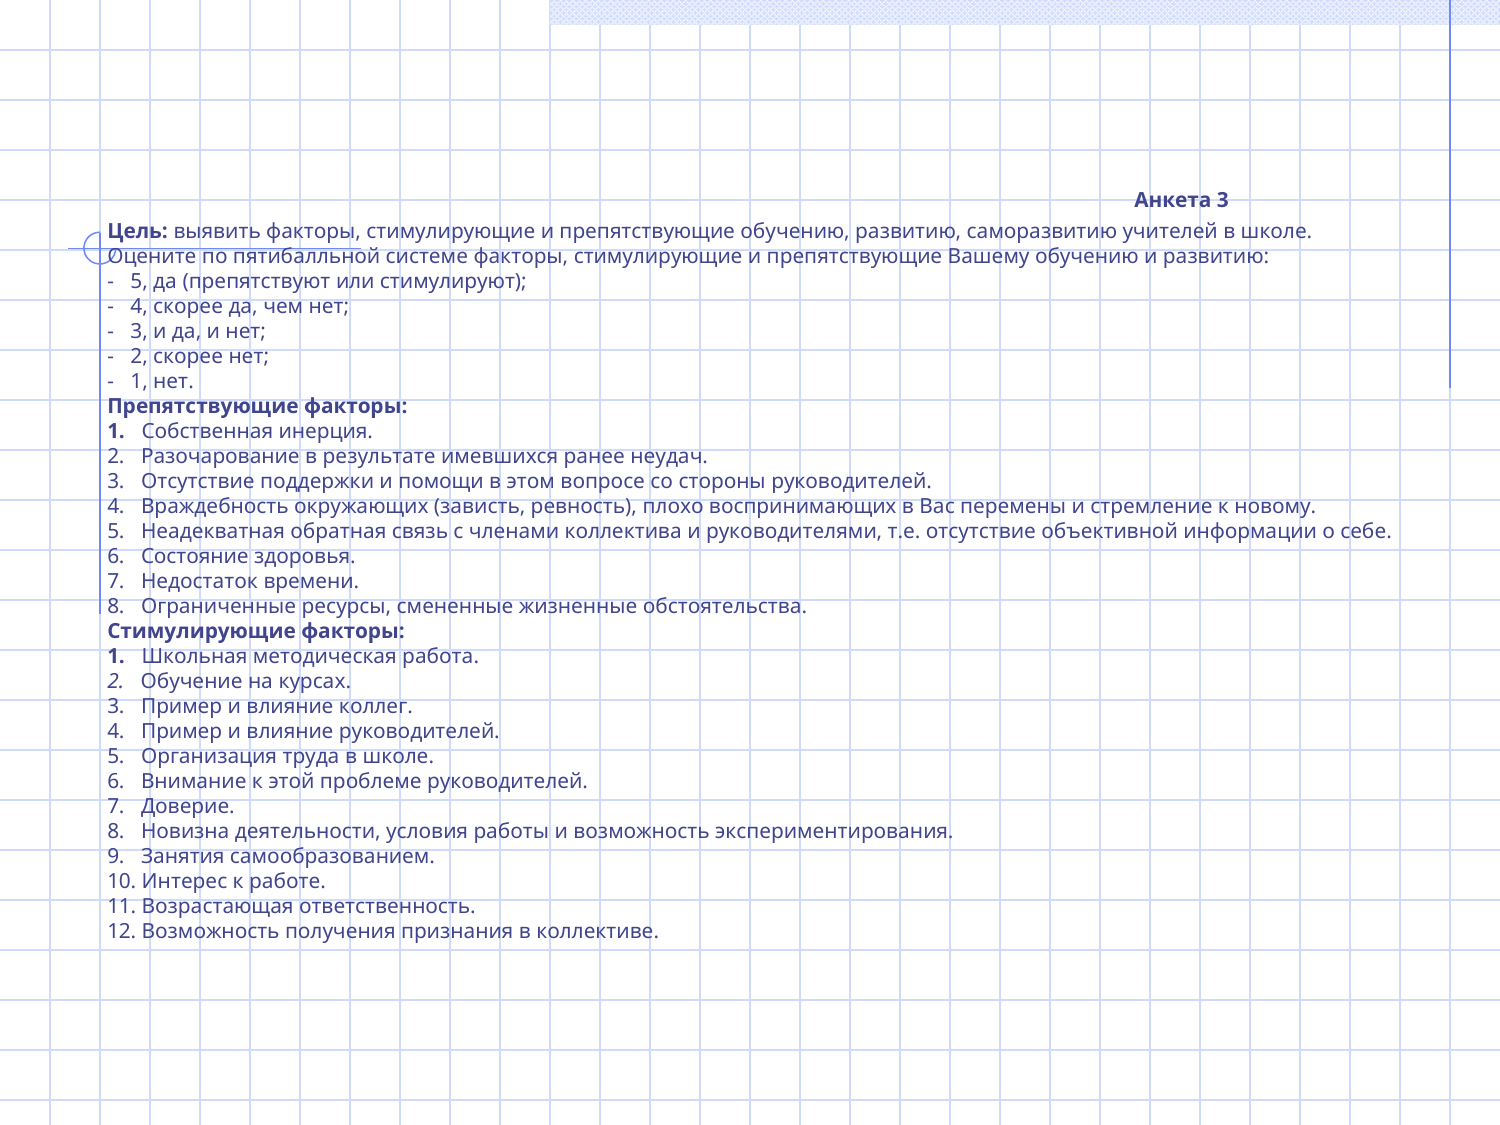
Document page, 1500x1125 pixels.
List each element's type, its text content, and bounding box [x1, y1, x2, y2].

picture [549, 0, 1449, 25]
picture [1451, 0, 1500, 25]
text_box Анкета 3 Цель: выявить факторы, стимулирующие и препятствующие обучению, развитию, саморазвитию учителей в школе. Оцените по пятибалльной системе факторы, стимулирующие и препят­ствующие Вашему обучению и развитию: - 5, да (препятствуют или стимулируют); - 4, скорее да, чем нет; - 3, и да, и нет; - 2, скорее нет; - 1, нет. Препятствующие факторы: 1. Собственная инерция. 2. Разочарование в результате имевшихся ранее неудач. 3. Отсутствие поддержки и помощи в этом вопросе со стороны руководи­телей. 4. Враждебность окружающих (зависть, ревность), плохо воспринимаю­щих в Вас перемены и стремление к новому. 5. Неадекватная обратная связь с членами коллектива и руководителя­ми, т.е. отсутствие объективной информации о себе. 6. Состояние здоровья. 7. Недостаток времени. 8. Ограниченные ресурсы, смененные жизненные обстоятельства. Стимулирующие факторы: 1. Школьная методическая работа. 2. Обучение на курсах. 3. Пример и влияние коллег. 4. Пример и влияние руководителей. 5. Организация труда в школе. 6. Внимание к этой проблеме руководителей. 7. Доверие. 8. Новизна деятельности, условия работы и возможность эксперименти­рования. 9. Занятия самообразованием. 10. Интерес к работе. 11. Возрастающая ответственность. 12. Возможность получения признания в коллективе. [92, 149, 1407, 975]
